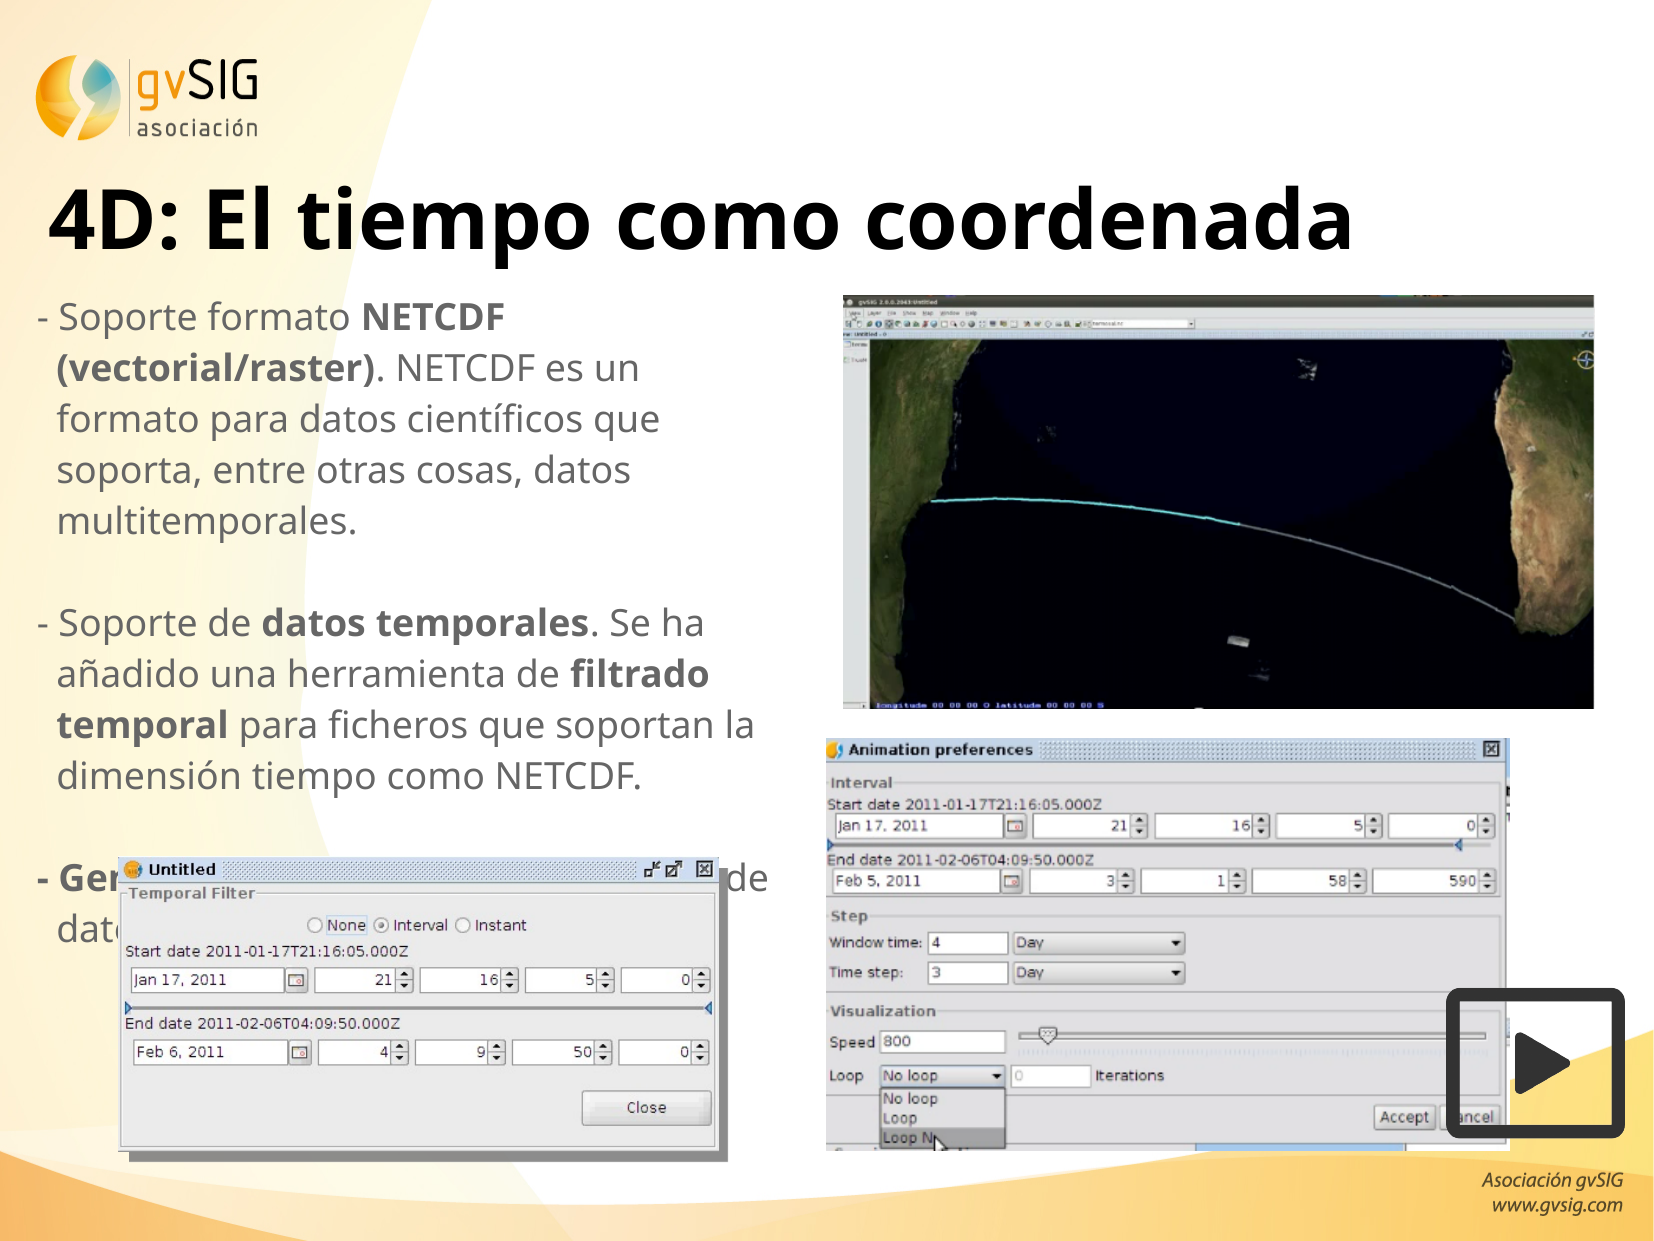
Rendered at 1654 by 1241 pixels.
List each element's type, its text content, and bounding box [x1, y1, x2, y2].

picture [0, 0, 1654, 1241]
text_box - Soporte formato NETCDF (vectorial/raster). NETCDF es un formato para datos científicos que soporta, entre otras cosas, datos multitemporales. - Soporte de datos temporales. Se ha añadido una herramienta de filtrado temporal para ficheros que soportan la dimensión tiempo como NETCDF. - Generación de animaciones a partir de datos temporales (vectoriales). [22, 283, 851, 848]
title 4D: El tiempo como coordenada [48, 170, 1536, 265]
